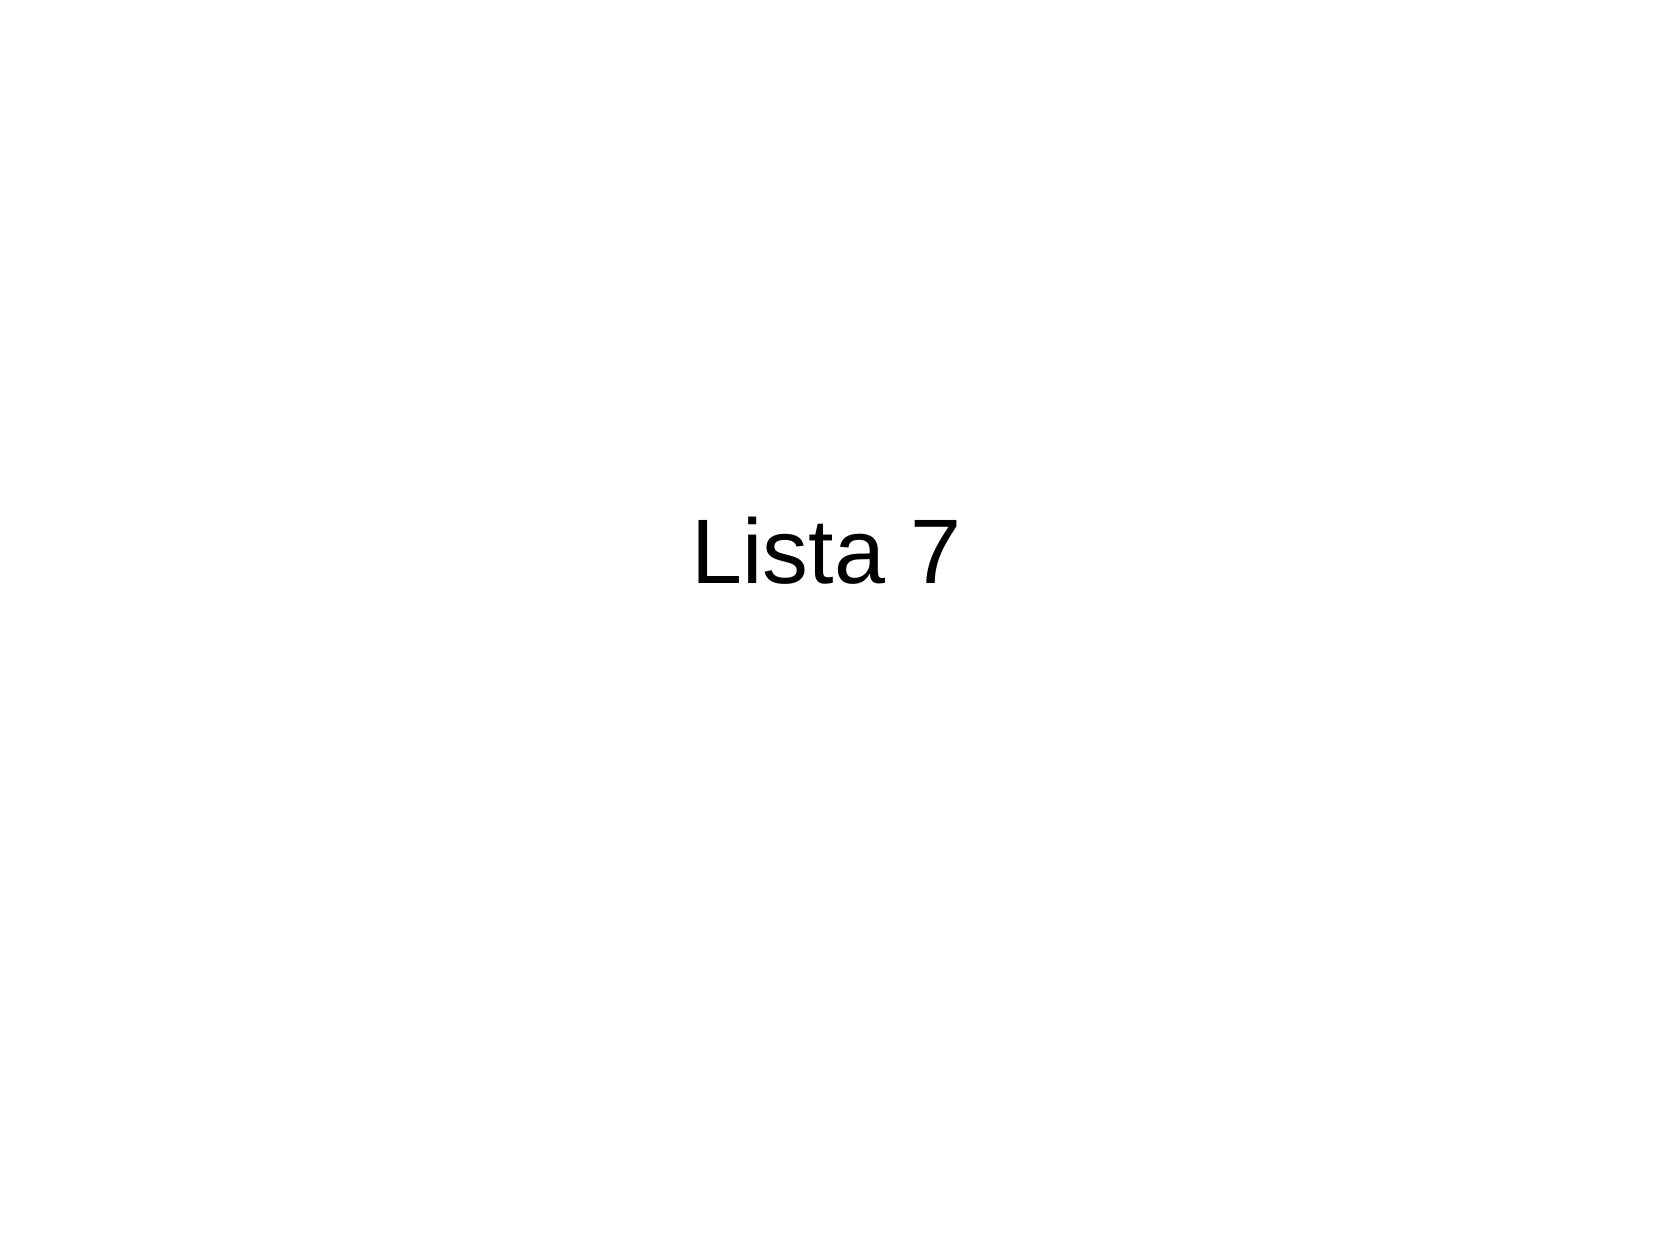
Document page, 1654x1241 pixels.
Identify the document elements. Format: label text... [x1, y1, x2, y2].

title Lista 7 [82, 448, 1571, 656]
